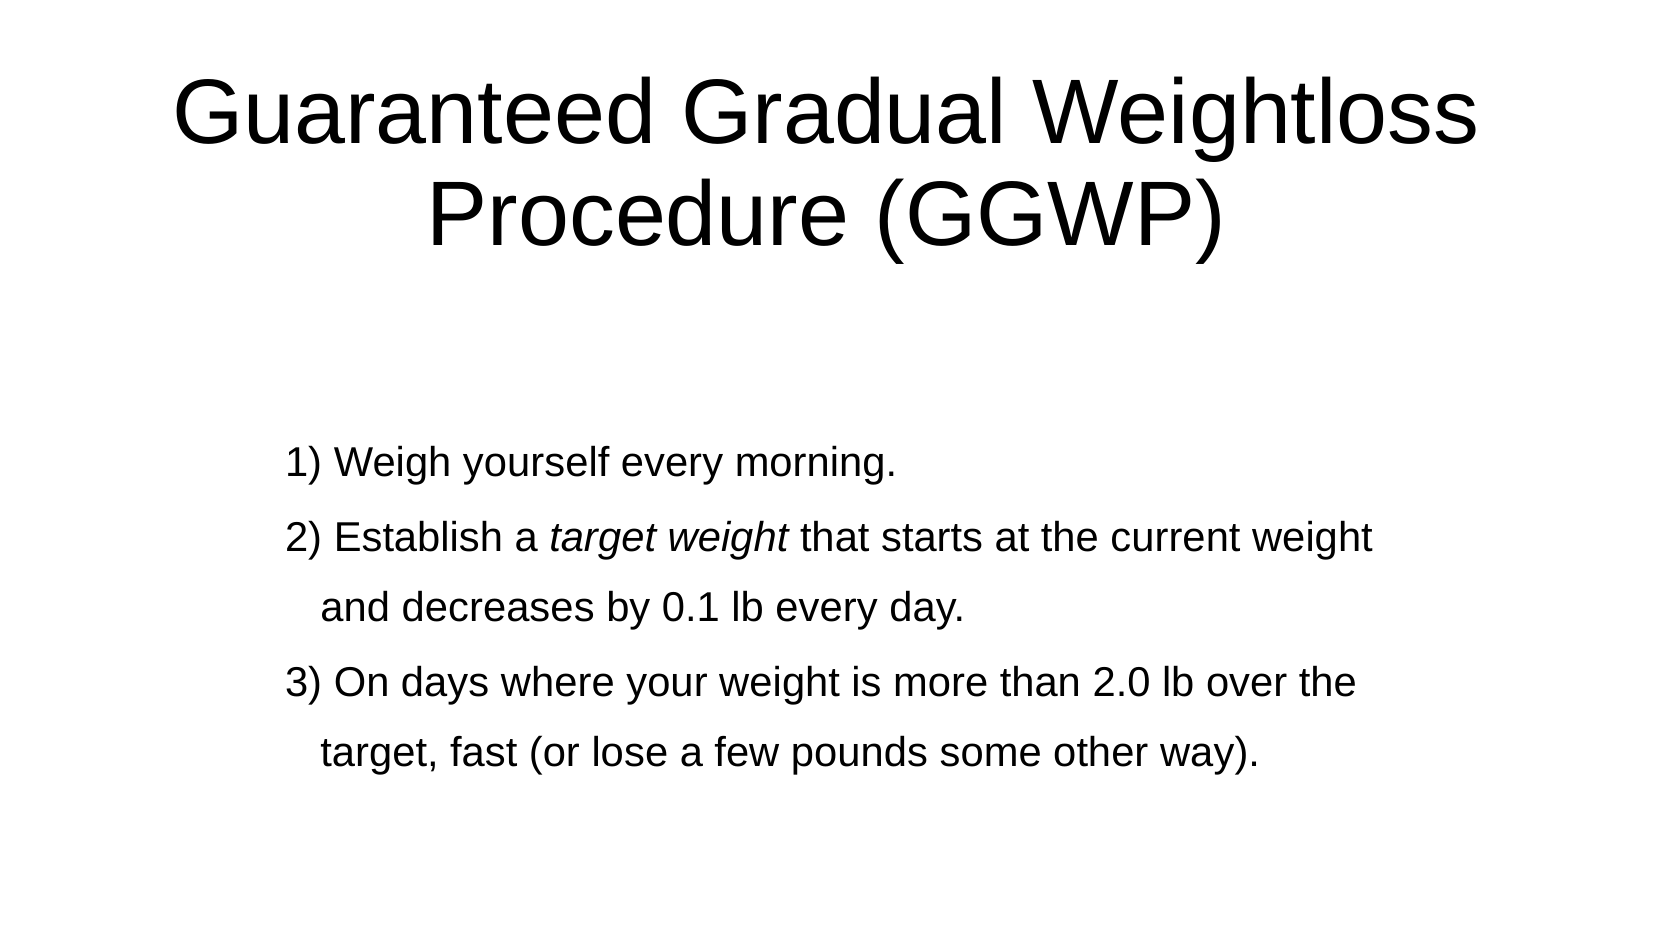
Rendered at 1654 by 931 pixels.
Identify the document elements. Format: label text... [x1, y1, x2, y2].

subtitle Weigh yourself every morning. Establish a target weight that starts at the current weight and decreases by 0.1 lb every day. On days where your weight is more than 2.0 lb over the target, fast (or lose a few pounds some other way). [285, 315, 1411, 876]
title Guaranteed Gradual Weightloss Procedure (GGWP) [82, 60, 1571, 266]
